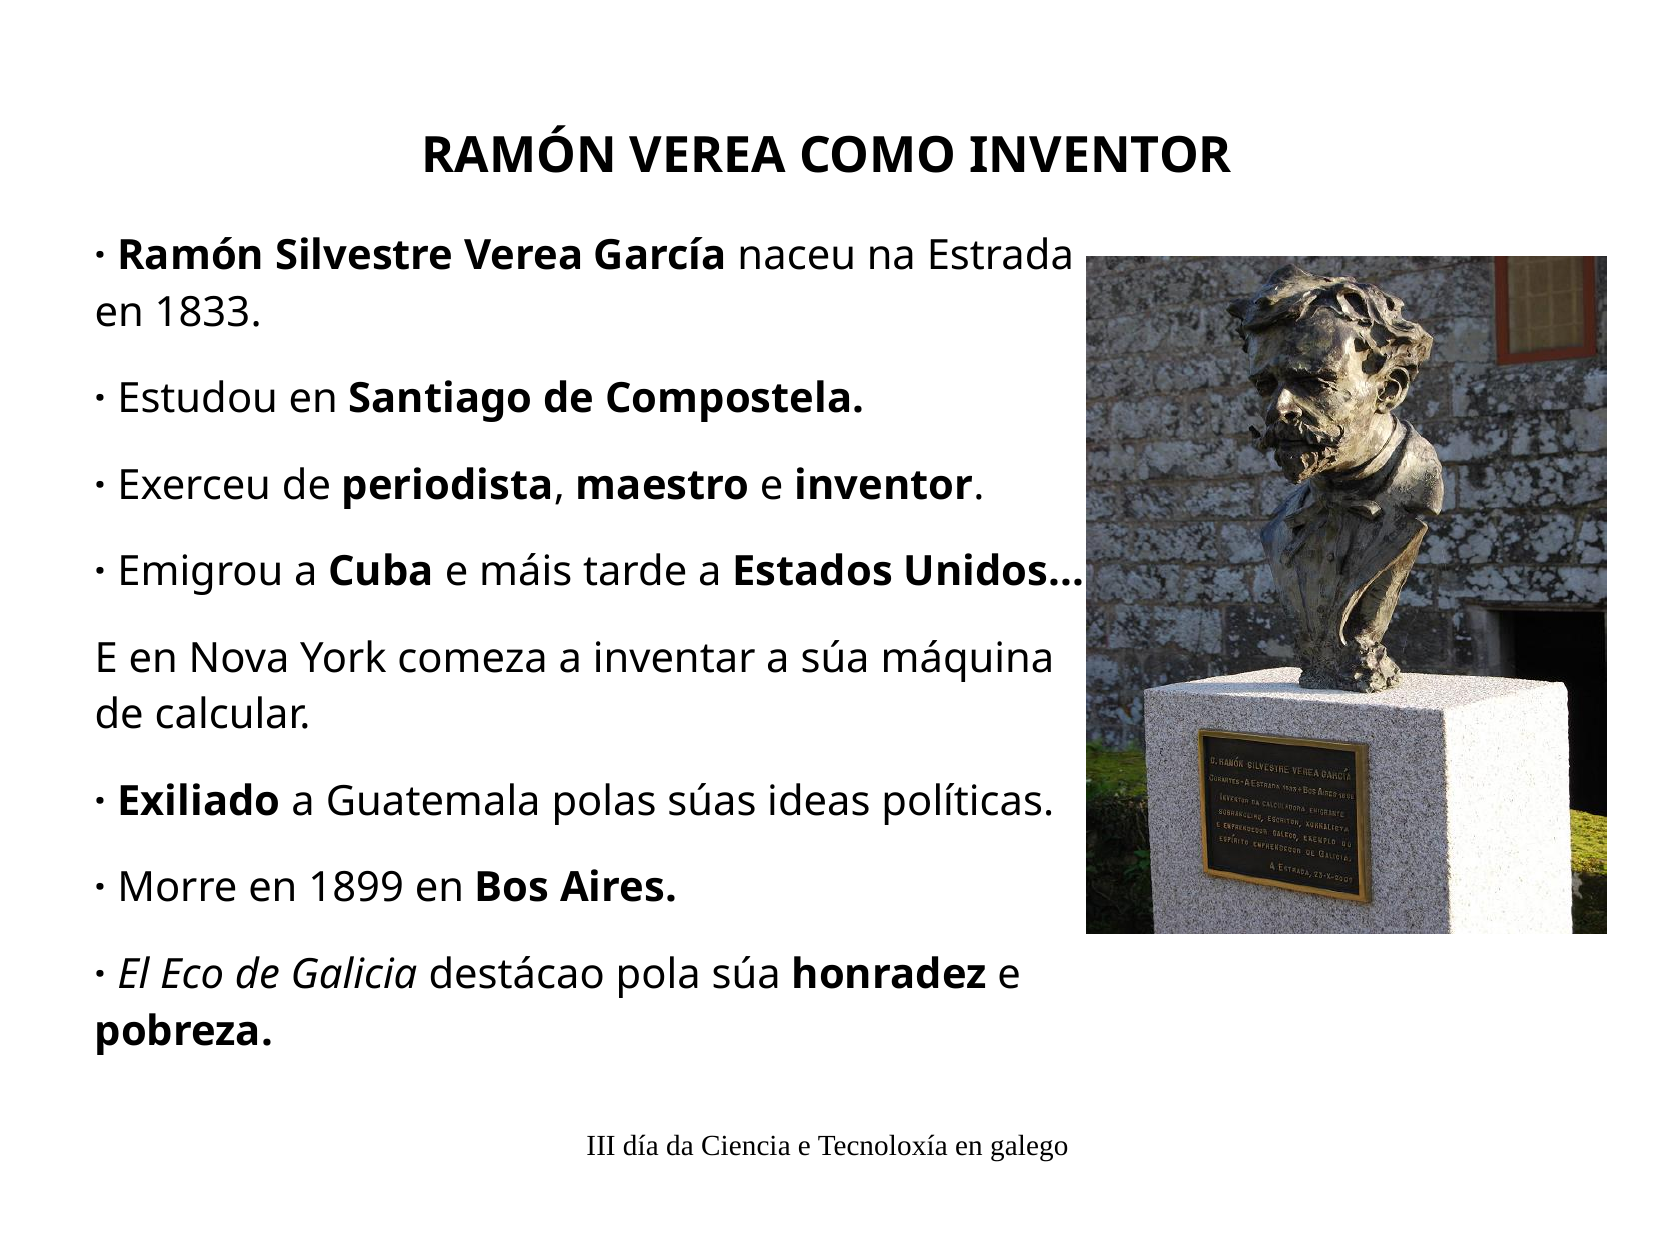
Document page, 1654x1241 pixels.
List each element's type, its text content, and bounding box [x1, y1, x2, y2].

list · Ramón Silvestre Verea García naceu na Estrada en 1833. · Estudou en Santiago de Compostela. · Exerceu de periodista, maestro e inventor. · Emigrou a Cuba e máis tarde a Estados Unidos... E en Nova York comeza a inventar a súa máquina de calcular. · Exiliado a Guatemala polas súas ideas políticas. · Morre en 1899 en Bos Aires. · El Eco de Galicia destácao pola súa honradez e pobreza. [94, 224, 1111, 1205]
picture [1086, 256, 1607, 934]
title RAMÓN VEREA COMO INVENTOR [82, 49, 1571, 257]
